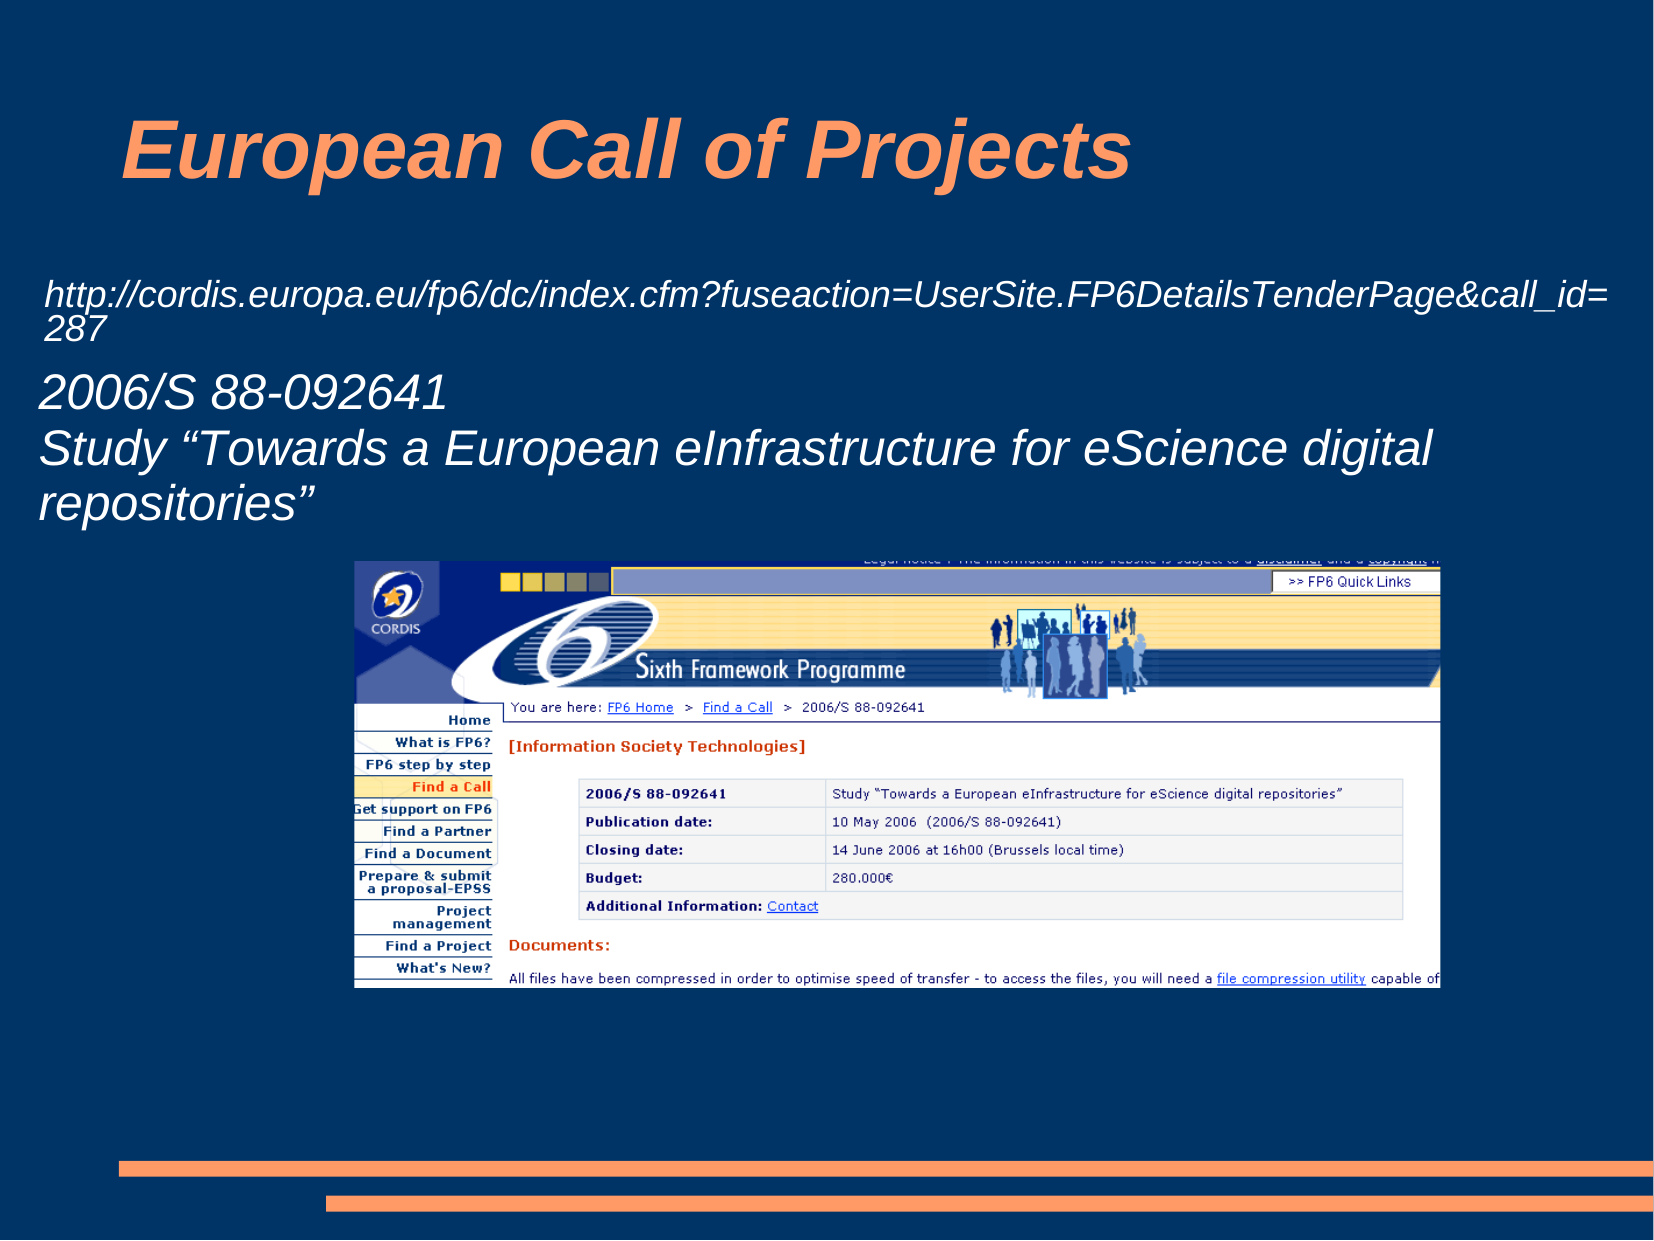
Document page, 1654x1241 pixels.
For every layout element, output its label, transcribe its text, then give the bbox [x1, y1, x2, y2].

picture [354, 561, 1441, 988]
text_box http://cordis.europa.eu/fp6/dc/index.cfm?fuseaction=UserSite.FP6DetailsTenderPage&call_id=287 [29, 265, 1632, 356]
title European Call of Projects [121, 46, 1534, 254]
text_box 2006/S 88-092641 Study “Towards a European eInfrastructure for eScience digital repositories” [23, 356, 1654, 539]
